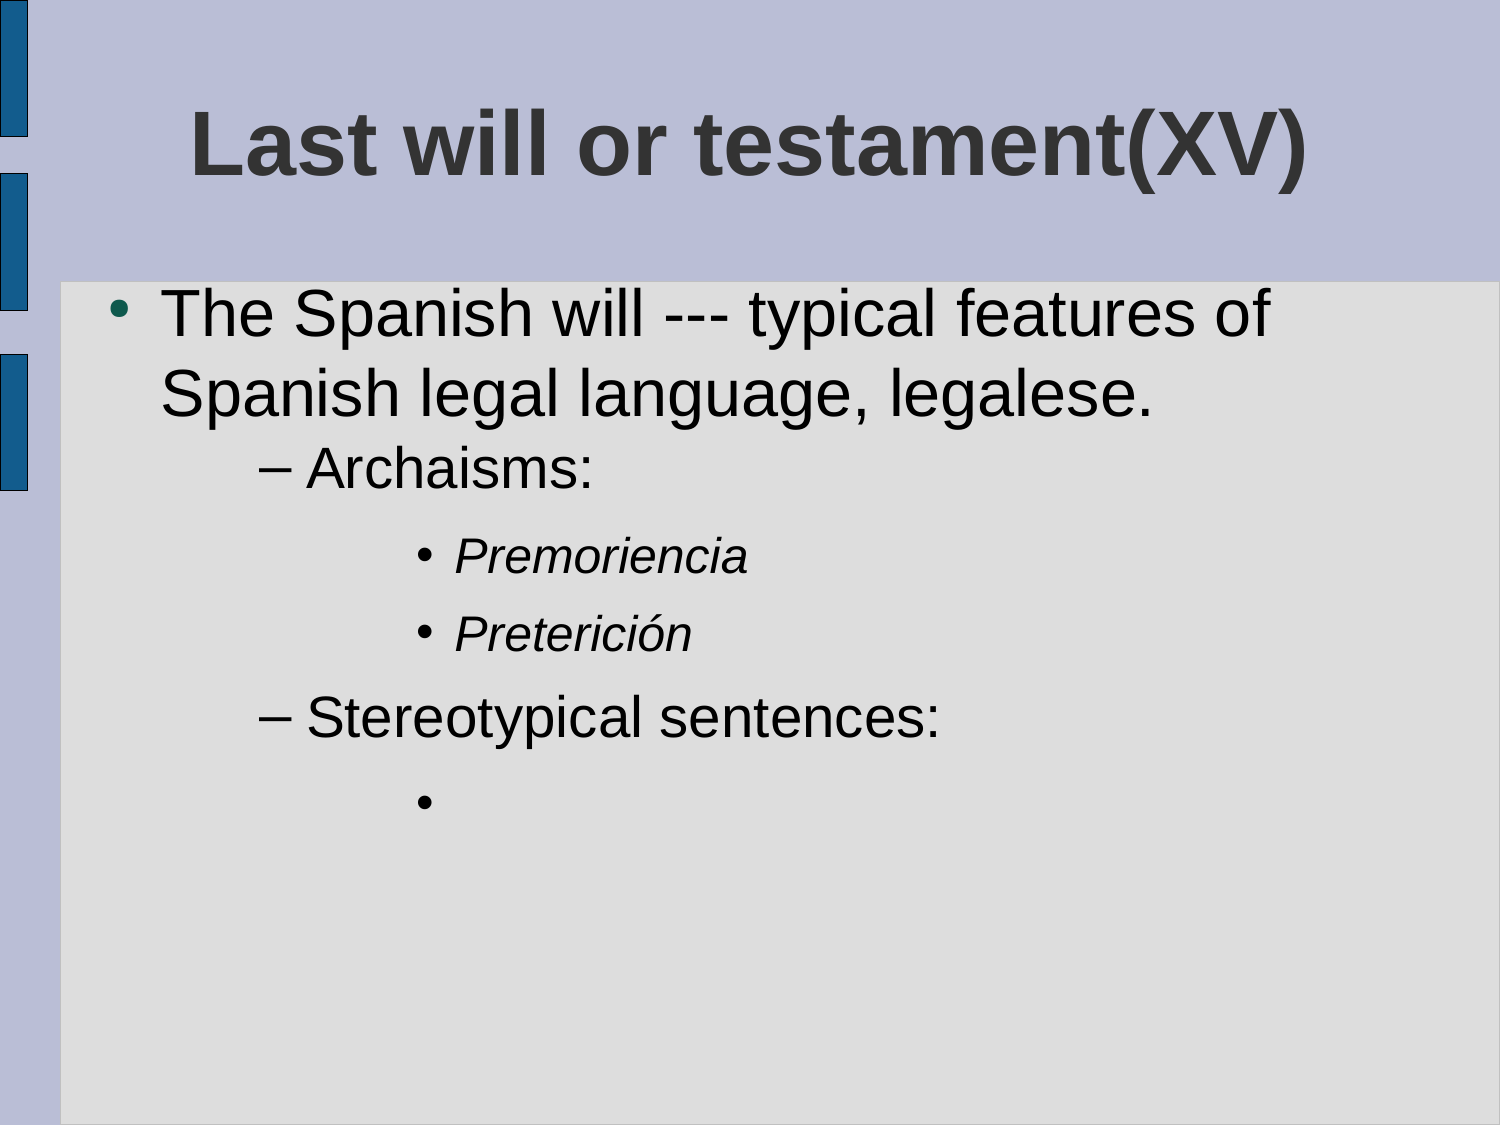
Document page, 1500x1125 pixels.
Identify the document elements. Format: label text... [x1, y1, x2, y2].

list The Spanish will --- typical features of Spanish legal language, legalese. Archaisms: Premoriencia Preterición Stereotypical sentences: [75, 262, 1426, 1037]
title Last will or testament(XV) [75, 45, 1426, 233]
